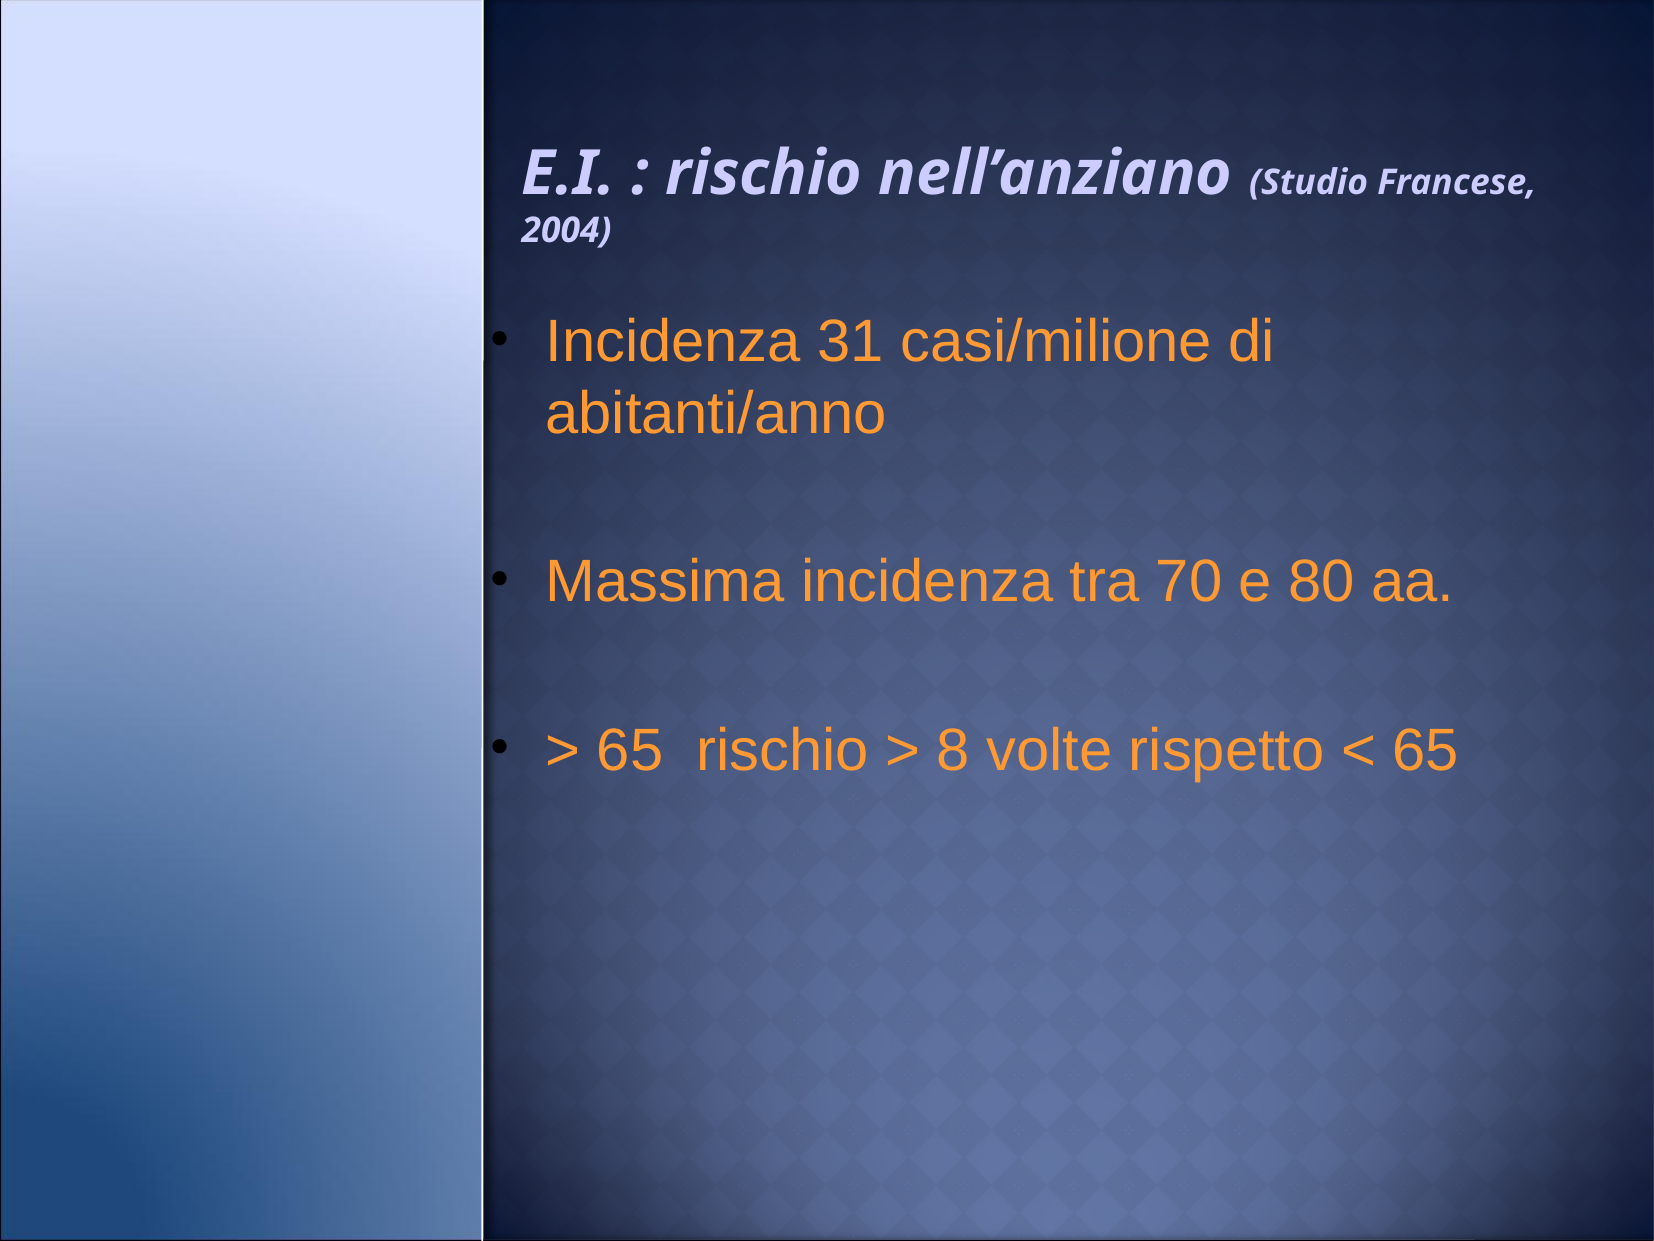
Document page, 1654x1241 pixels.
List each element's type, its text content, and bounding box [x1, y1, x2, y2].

list Incidenza 31 casi/milione di abitanti/anno Massima incidenza tra 70 e 80 aa. > 65 rischio > 8 volte rispetto < 65 [475, 294, 1596, 1153]
picture [484, 0, 1654, 1241]
picture [0, 0, 481, 1241]
title E.I. : rischio nell’anziano (Studio Francese, 2004) [514, 60, 1586, 250]
